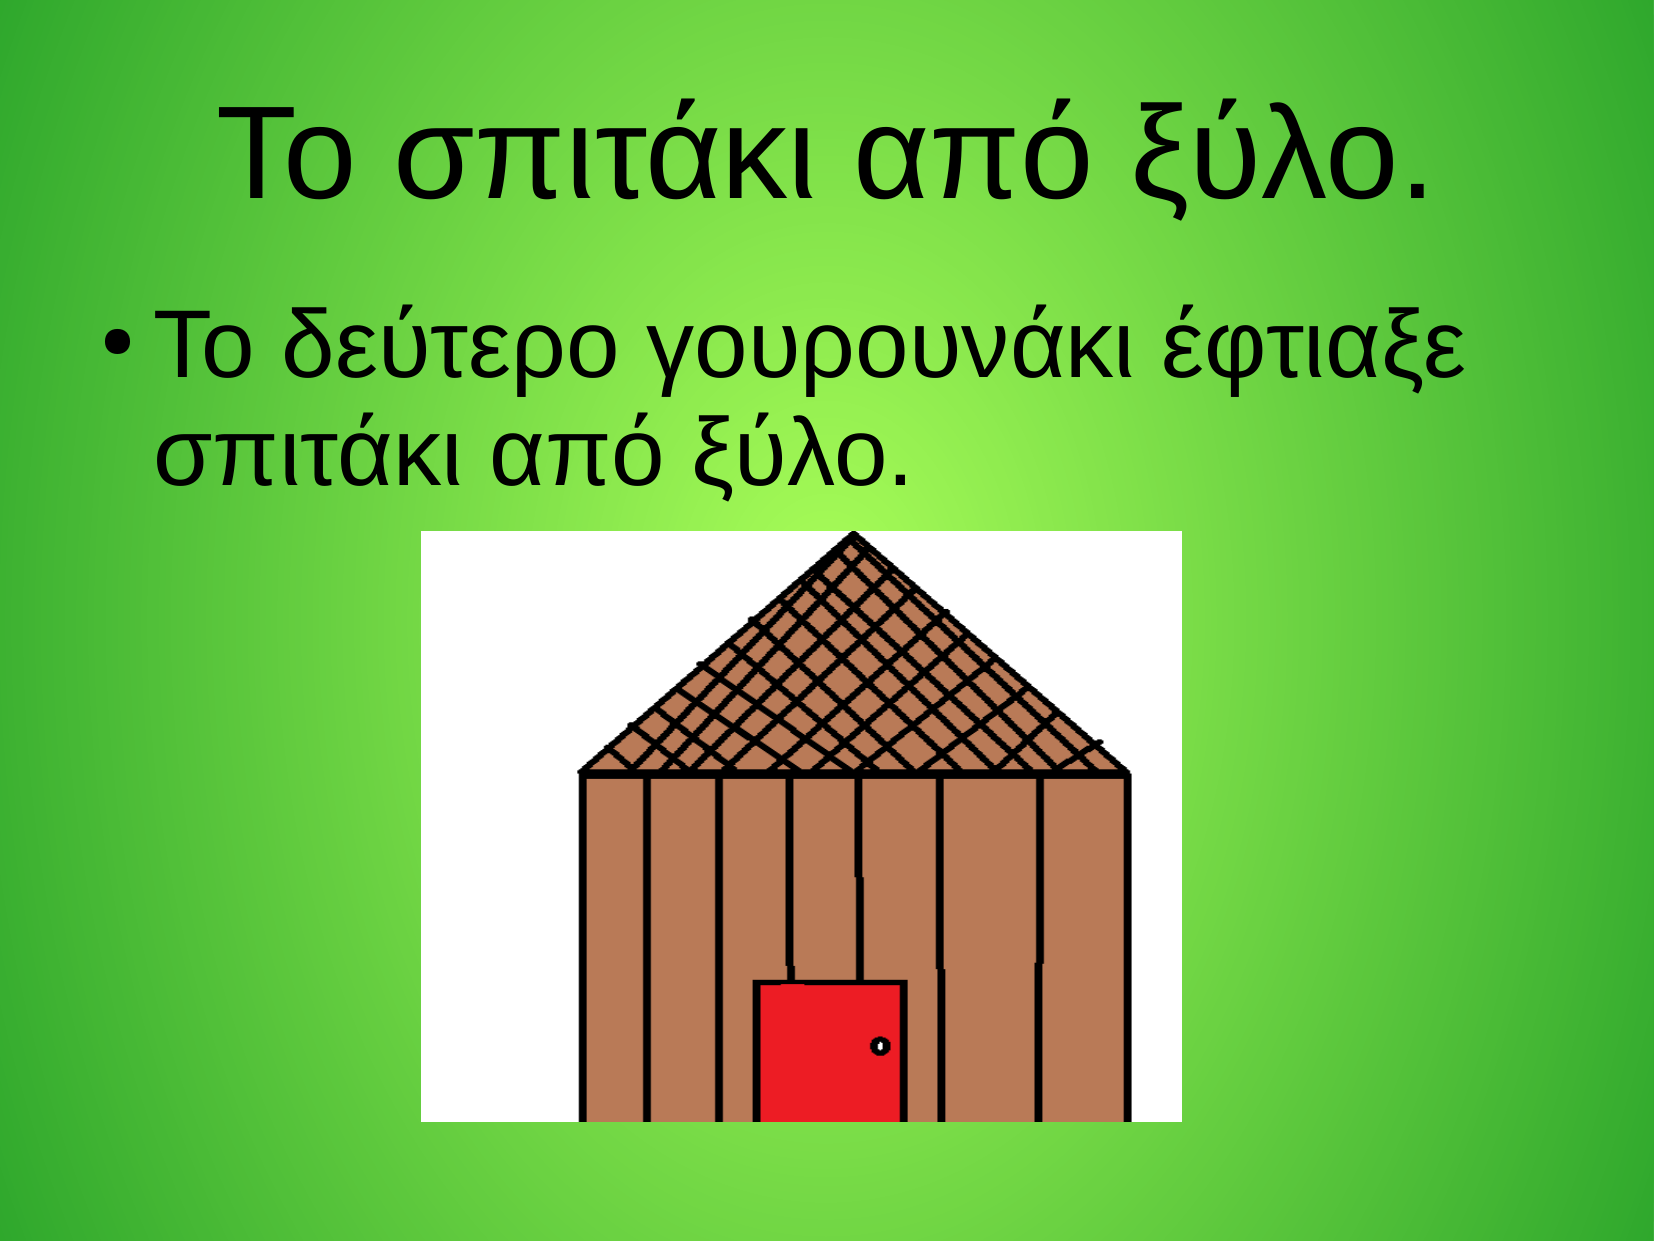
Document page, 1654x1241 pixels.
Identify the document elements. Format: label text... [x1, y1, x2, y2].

picture [421, 531, 1182, 1123]
title Το σπιτάκι από ξύλο. [82, 49, 1571, 257]
list Το δεύτερο γουρουνάκι έφτιαξε σπιτάκι από ξύλο. [82, 290, 1571, 1010]
